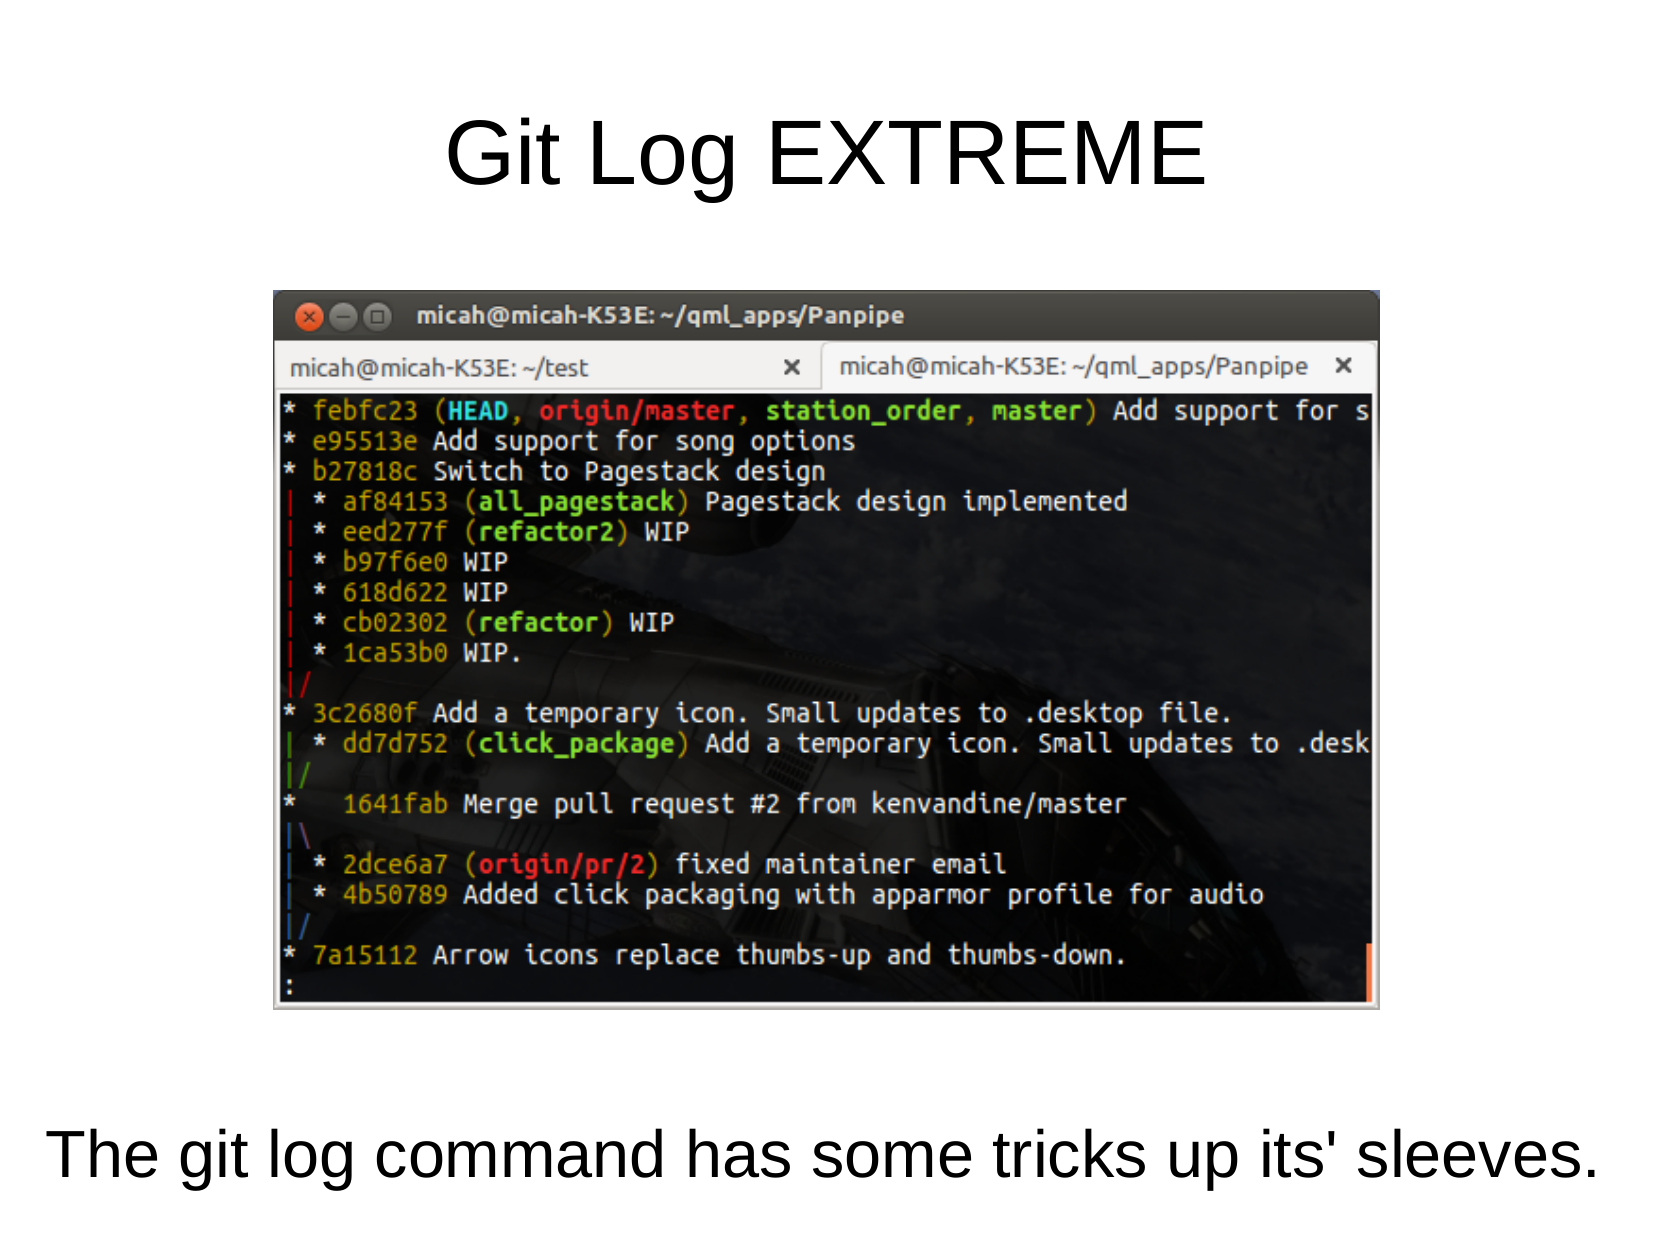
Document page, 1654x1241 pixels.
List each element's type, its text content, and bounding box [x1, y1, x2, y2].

picture [273, 290, 1380, 1010]
text_box The git log command has some tricks up its' sleeves. [30, 1110, 1623, 1200]
title Git Log EXTREME [82, 49, 1571, 257]
